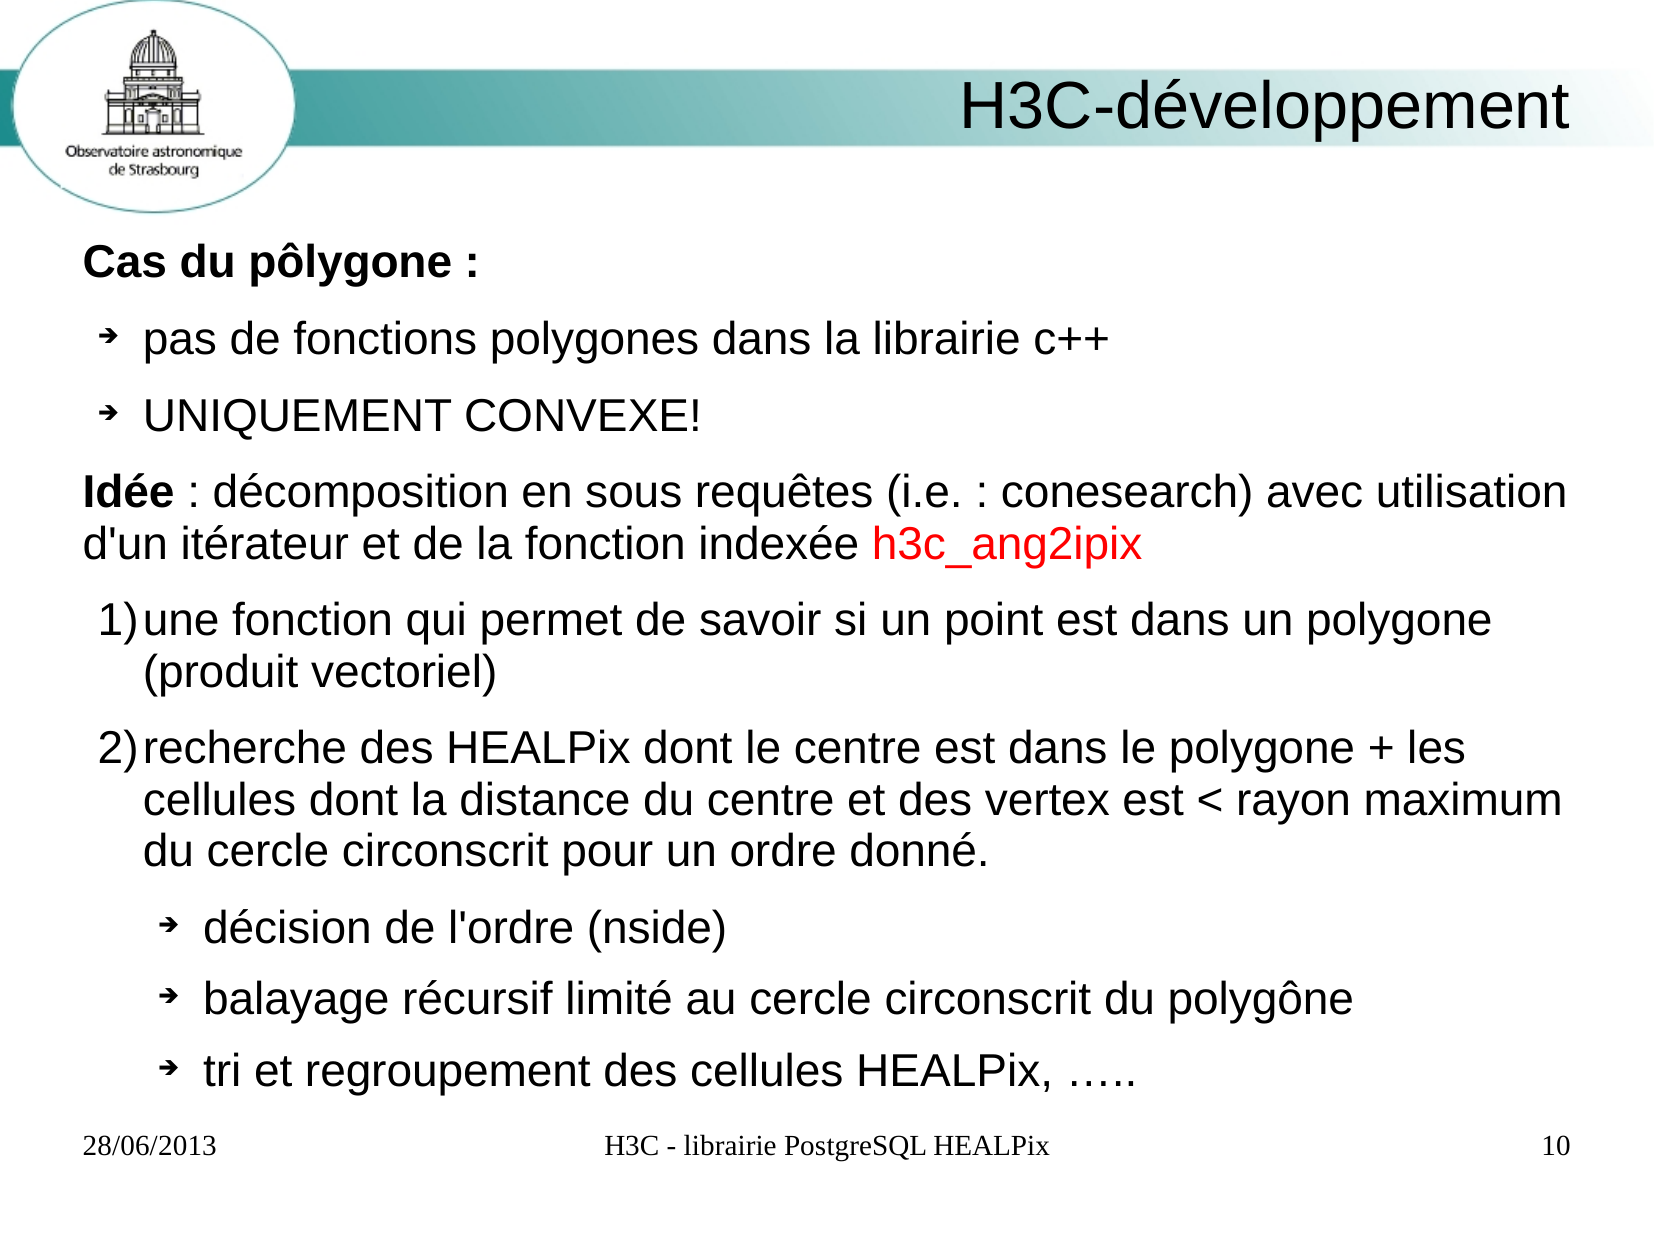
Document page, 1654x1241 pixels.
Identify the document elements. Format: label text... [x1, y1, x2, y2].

picture [0, 0, 1654, 1241]
list Cas du pôlygone : pas de fonctions polygones dans la librairie c++ UNIQUEMENT CONVEXE! Idée : décomposition en sous requêtes (i.e. : conesearch) avec utilisation d'un itérateur et de la fonction indexée h3c_ang2ipix une fonction qui permet de savoir si un point est dans un polygone (produit vectoriel) recherche des HEALPix dont le centre est dans le polygone + les cellules dont la distance du centre et des vertex est < rayon maximum du cercle circonscrit pour un ordre donné. décision de l'ordre (nside) balayage récursif limité au cercle circonscrit du polygône tri et regroupement des cellules HEALPix, ….. [82, 236, 1619, 1099]
title H3C-développement [82, 67, 1571, 143]
